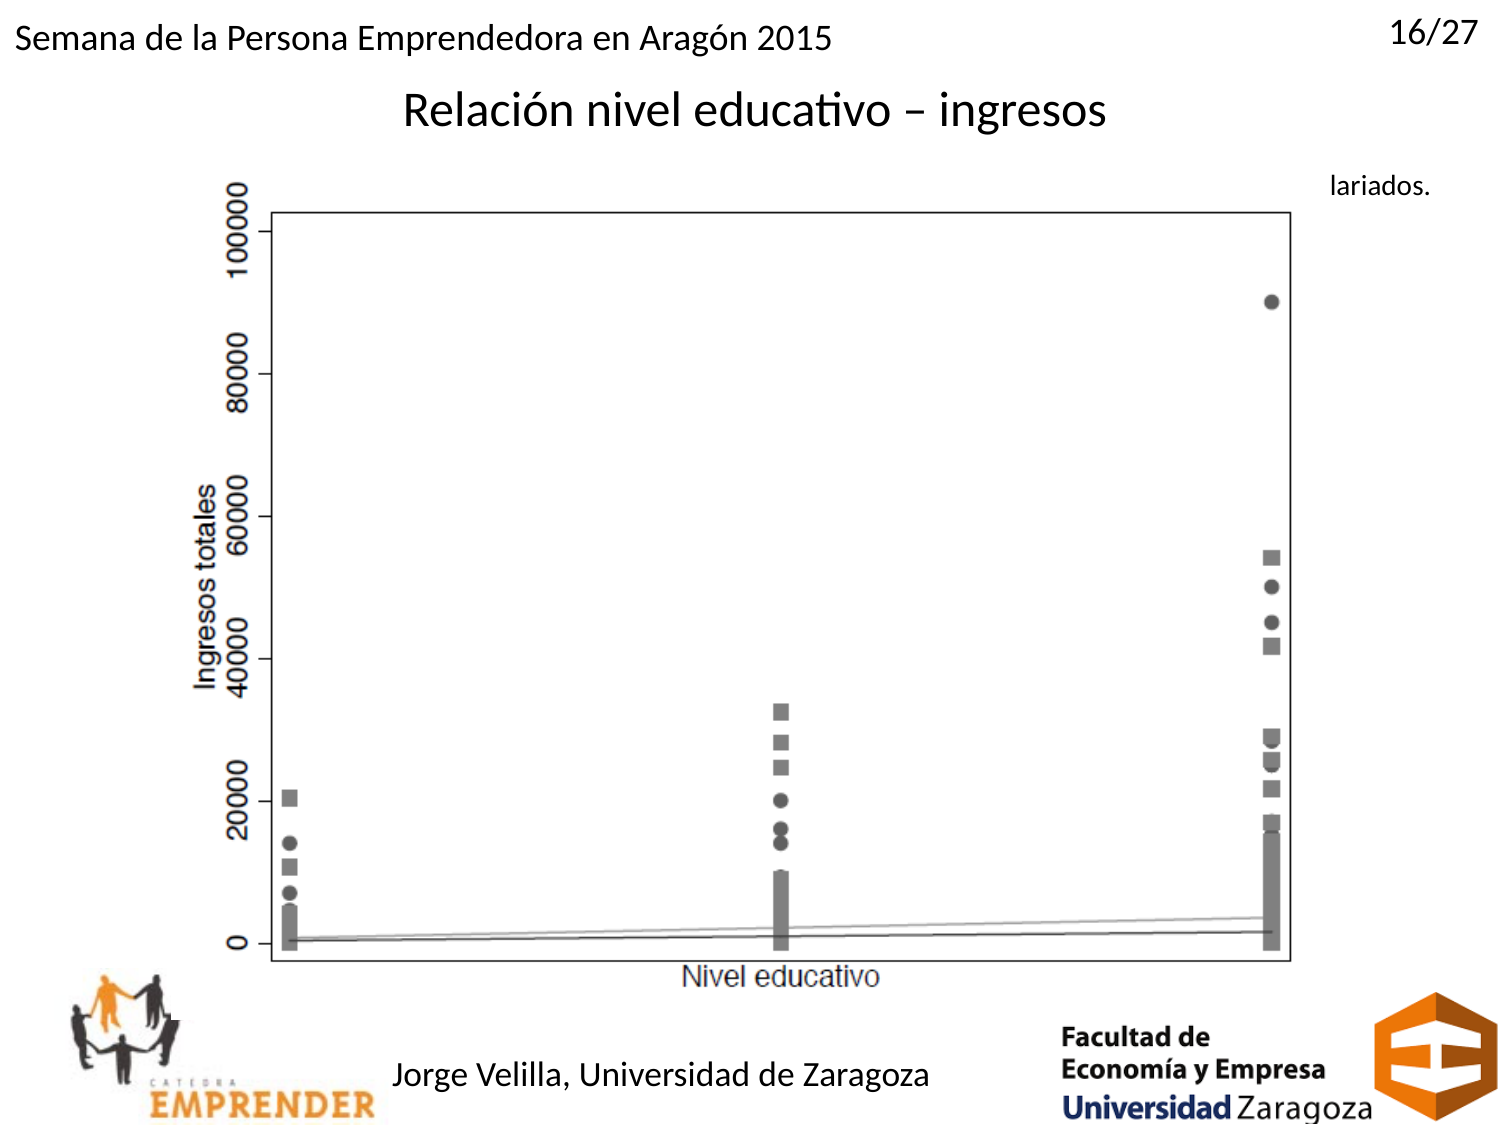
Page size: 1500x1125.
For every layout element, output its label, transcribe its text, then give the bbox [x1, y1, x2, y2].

text_box Semana de la Persona Emprendedora en Aragón 2015 [0, 5, 857, 66]
slide_number <número>/27 [1373, 0, 1500, 57]
list Relación nivel educativo – ingresos Los puntos y la línea gris son los asalariados. [75, 68, 1447, 727]
text_box Jorge Velilla, Universidad de Zaragoza [377, 1043, 946, 1101]
picture [0, 173, 1500, 1125]
